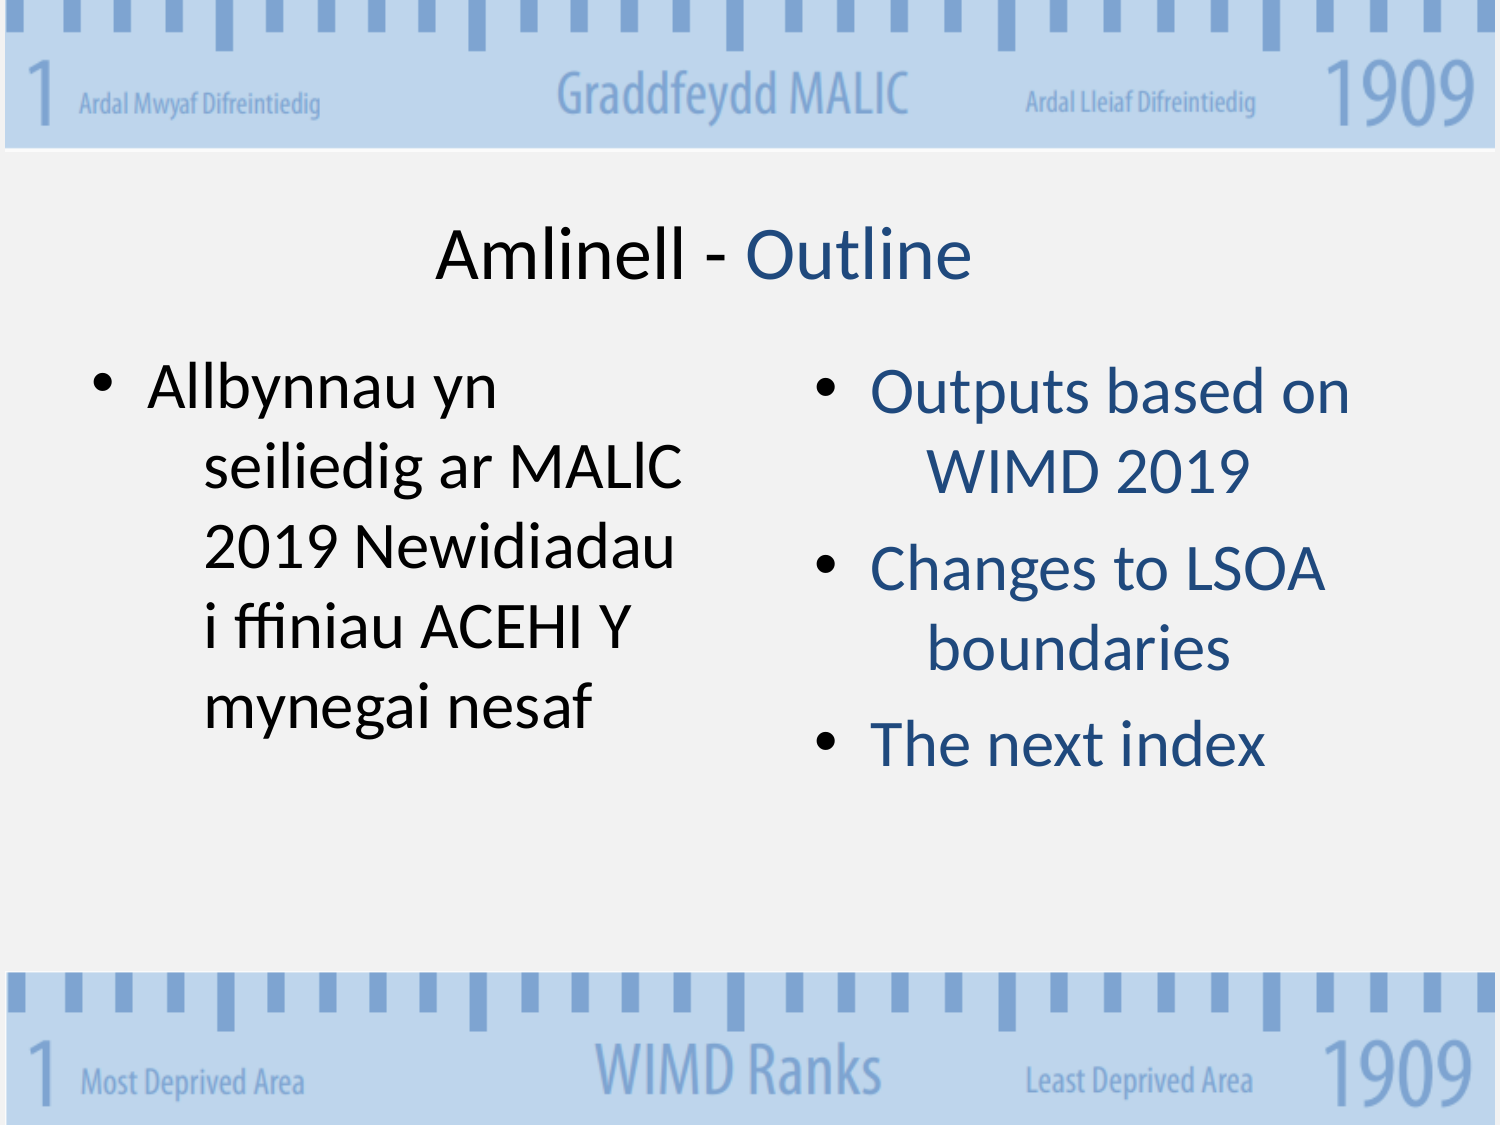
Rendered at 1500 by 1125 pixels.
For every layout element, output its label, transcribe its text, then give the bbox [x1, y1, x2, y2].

text_box Allbynnau yn seiliedig ar MALlC 2019 Newidiadau i ffiniau ACEHI Y mynegai nesaf [76, 333, 705, 1049]
picture [5, 971, 1495, 1125]
list Outputs based on WIMD 2019 Changes to LSOA boundaries The next index [799, 339, 1428, 1054]
title Amlinell - Outline [29, 196, 1380, 303]
picture [5, 0, 1495, 153]
